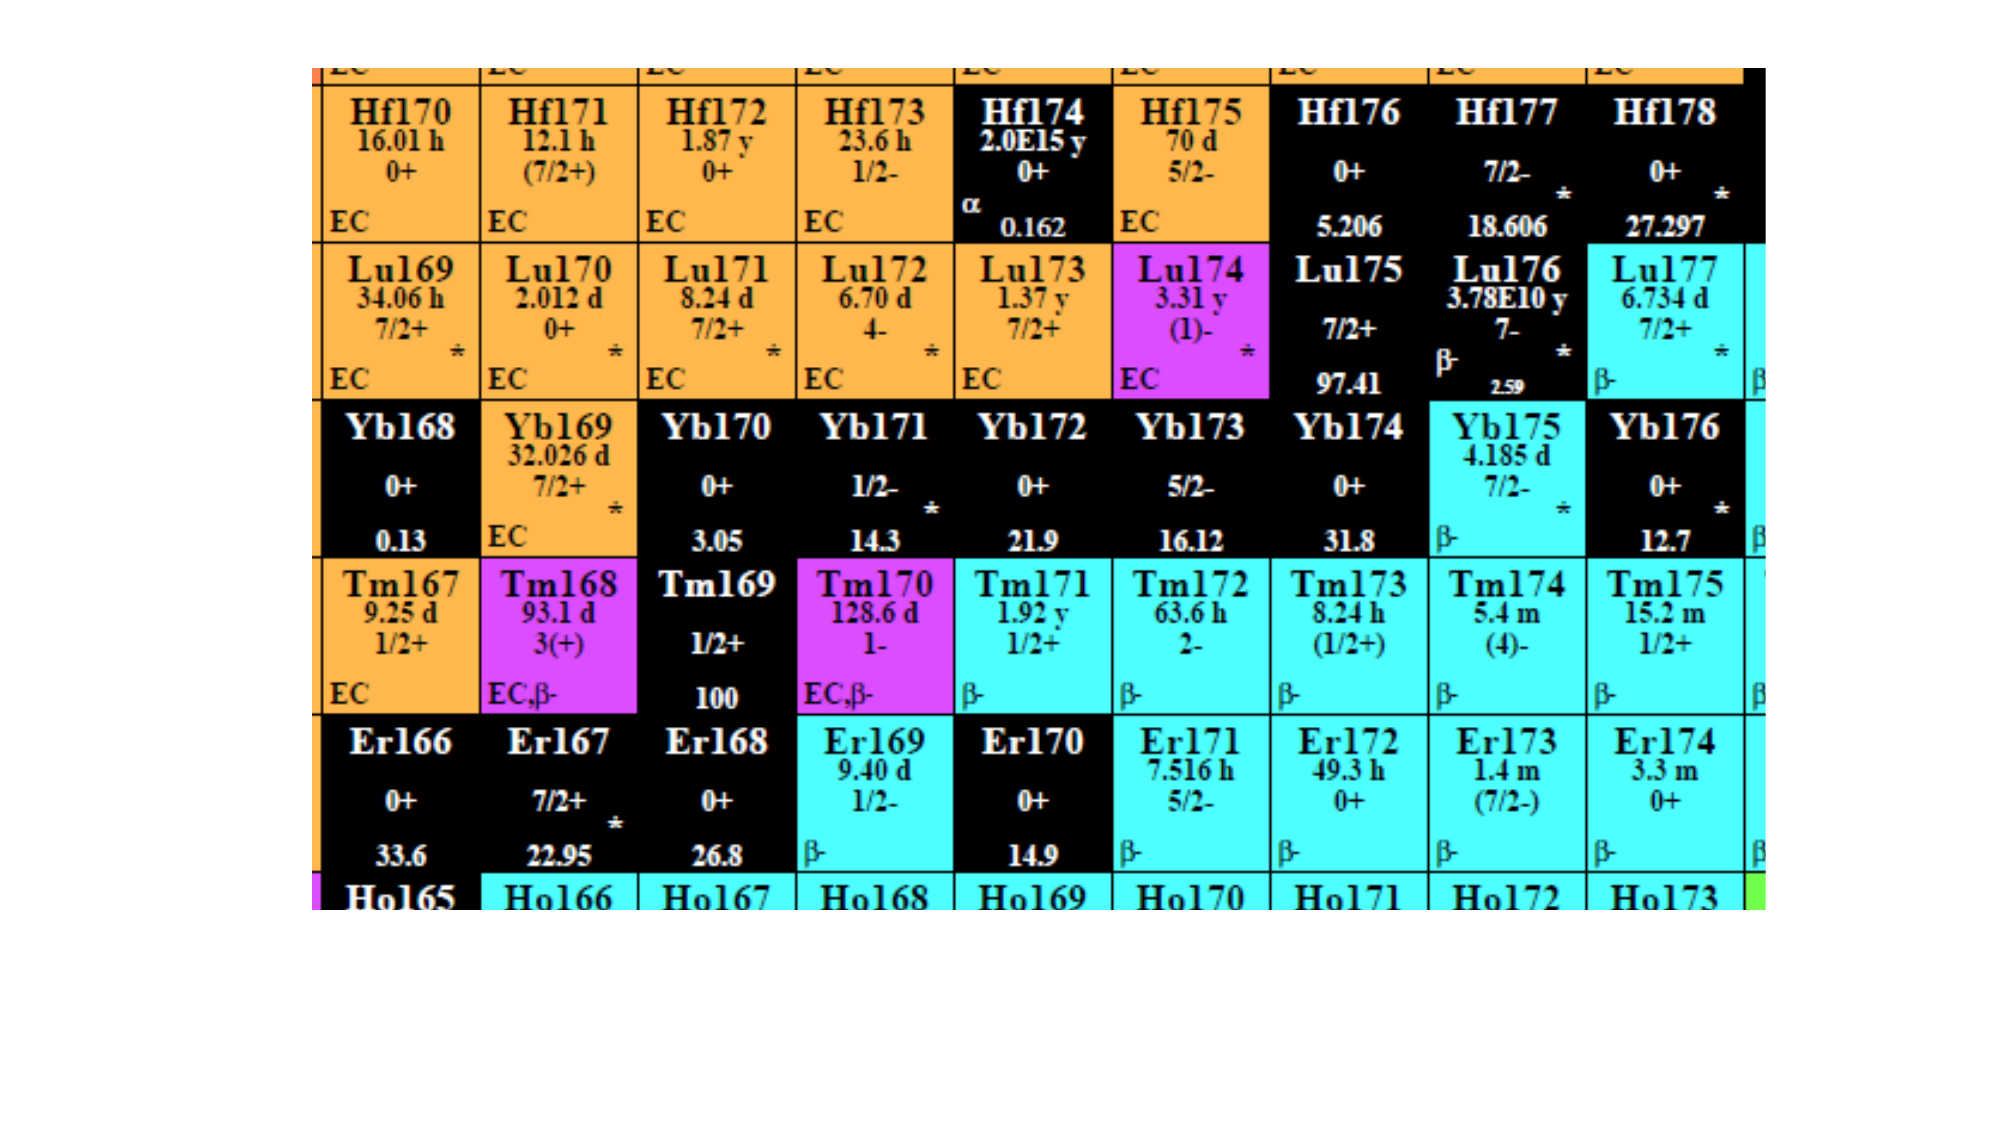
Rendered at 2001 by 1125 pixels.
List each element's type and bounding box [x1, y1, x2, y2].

picture [312, 68, 1766, 910]
